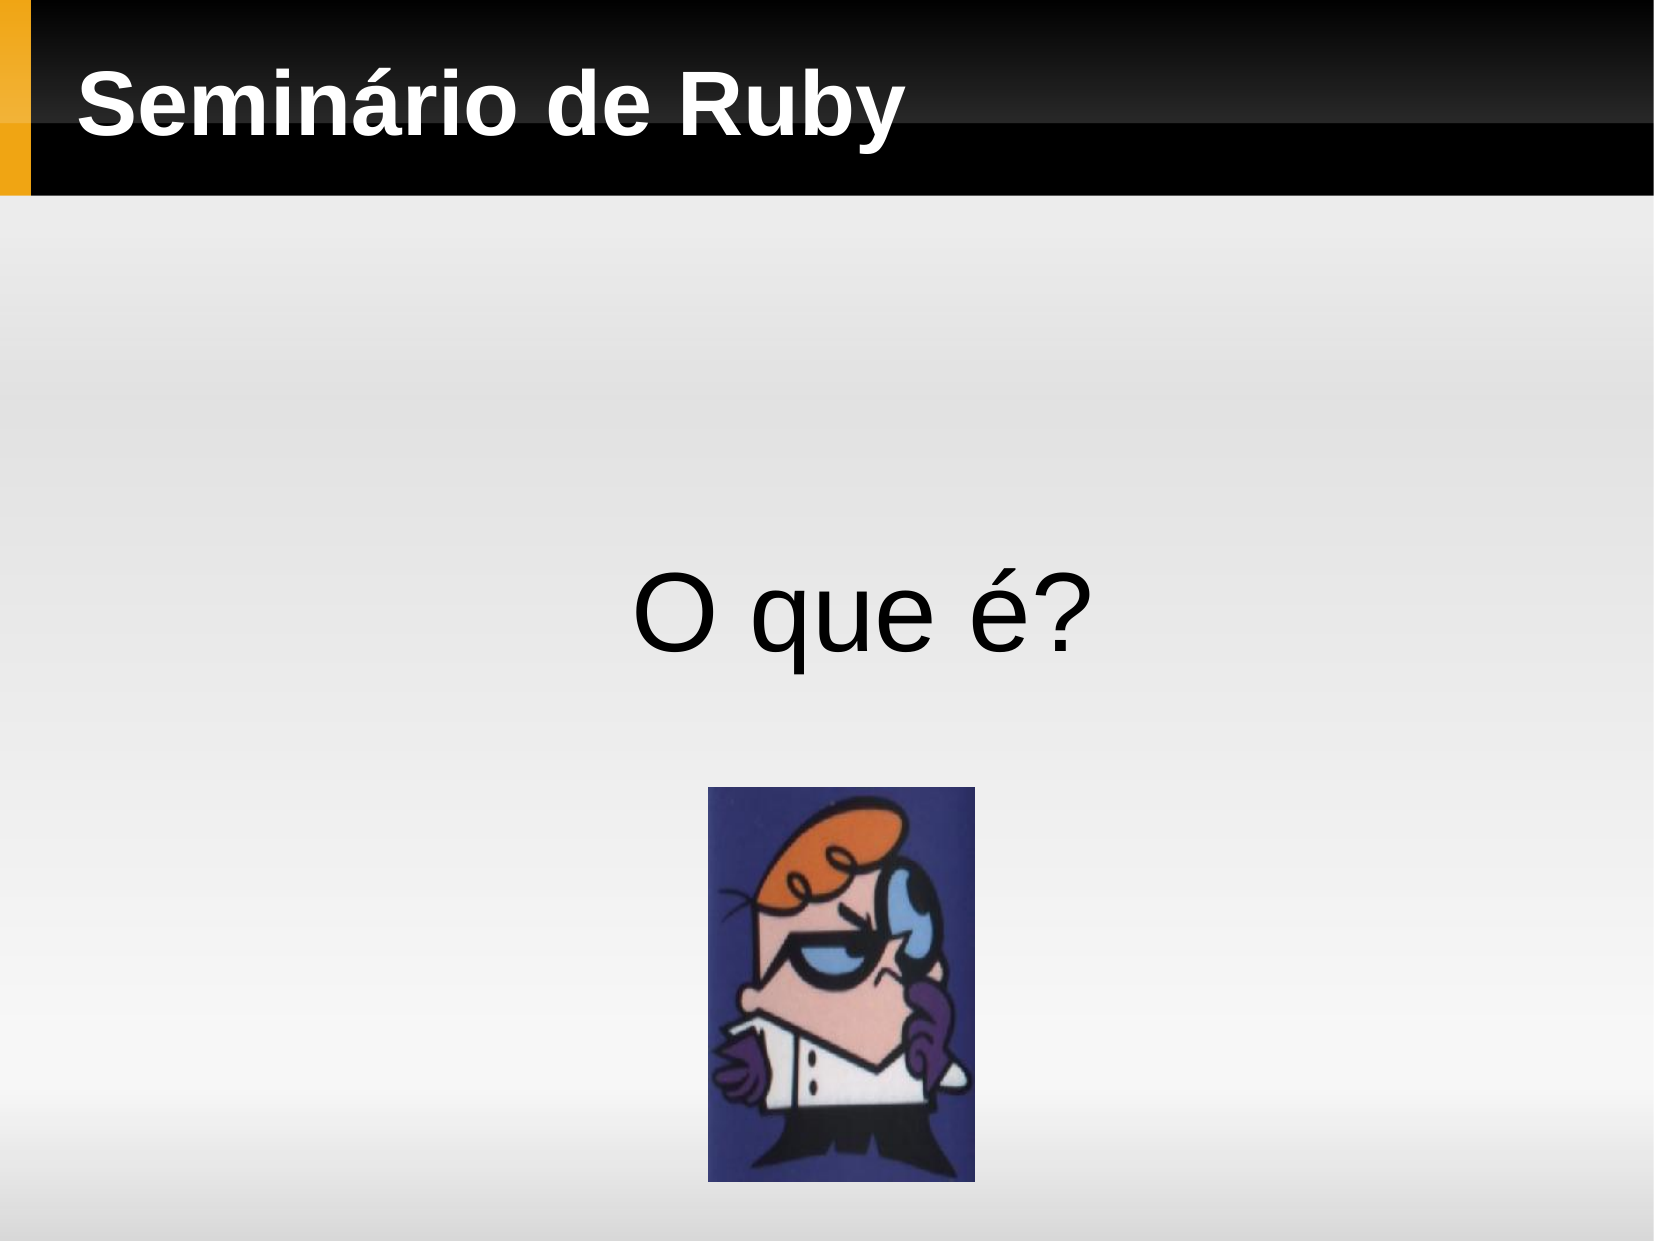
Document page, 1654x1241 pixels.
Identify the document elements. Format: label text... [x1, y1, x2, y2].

picture [0, 0, 1654, 1241]
title Seminário de Ruby [76, 7, 1565, 200]
list O que é? [82, 290, 1571, 1094]
